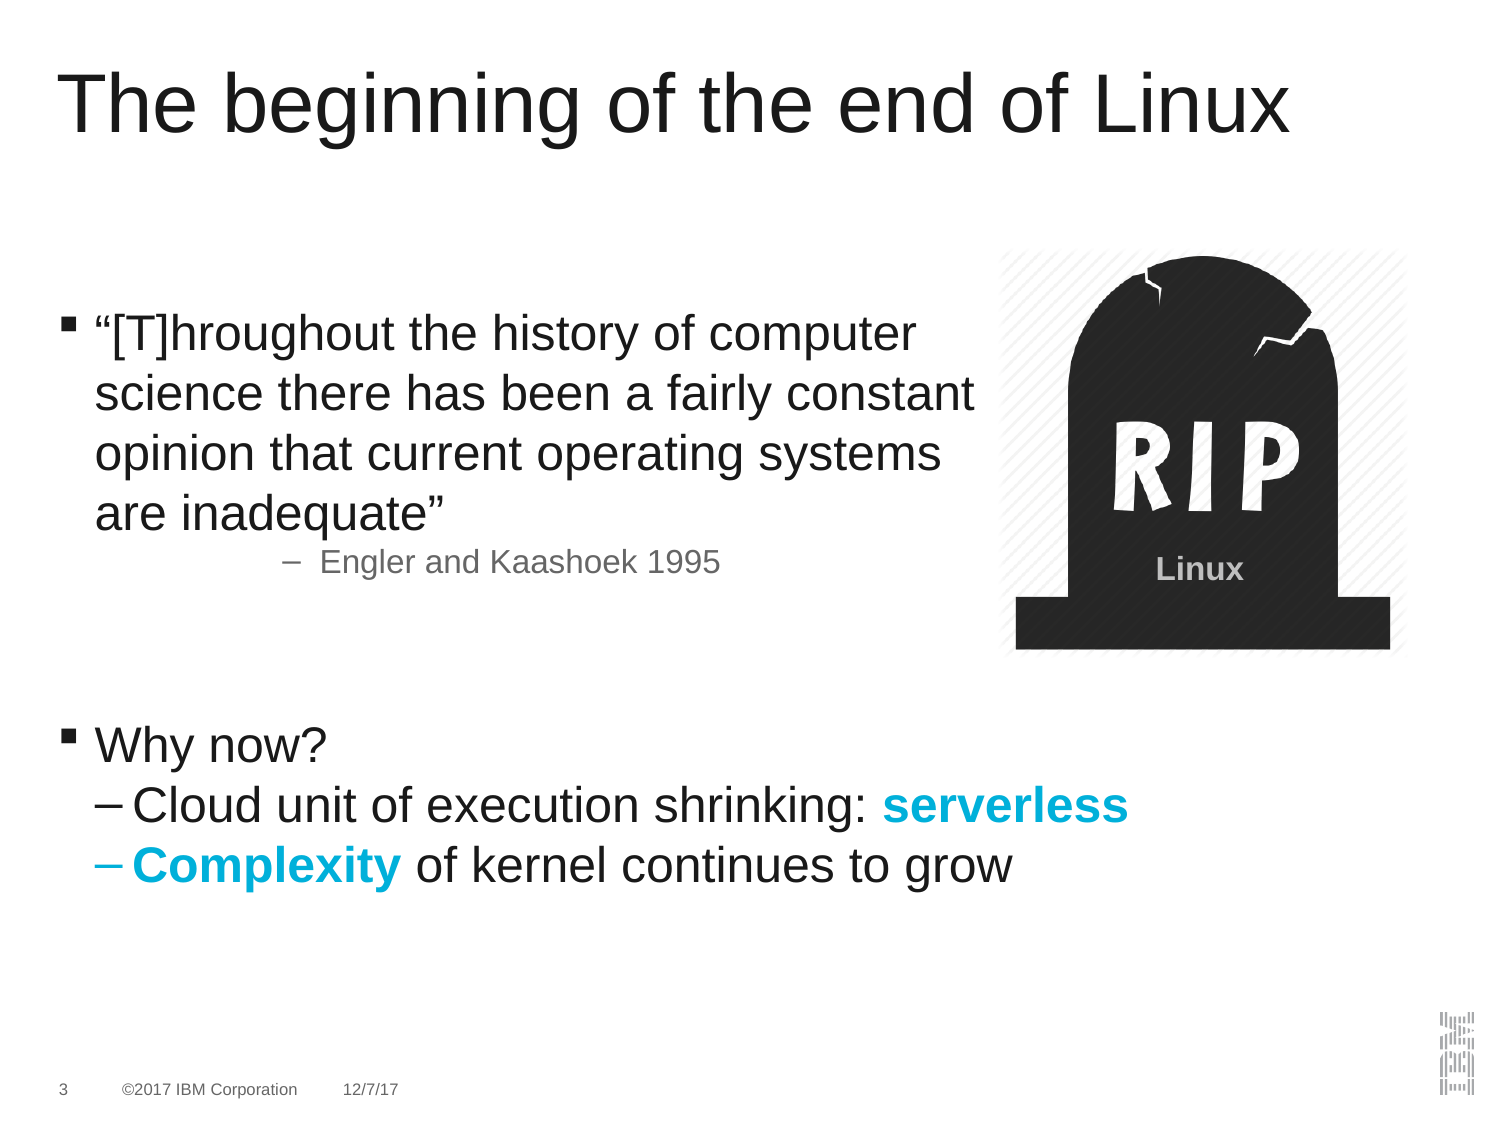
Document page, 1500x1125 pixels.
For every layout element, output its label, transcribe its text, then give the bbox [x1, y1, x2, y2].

text_box “[T]hroughout the history of computer science there has been a fairly constant opinion that current operating systems are inadequate” Engler and Kaashoek 1995 [57, 300, 993, 658]
text_box Why now? Cloud unit of execution shrinking: serverless Complexity of kernel continues to grow [57, 712, 1380, 958]
picture [997, 247, 1408, 658]
picture [1440, 1012, 1474, 1095]
text_box The beginning of the end of Linux [56, 49, 1440, 200]
text_box Linux [1064, 547, 1335, 588]
